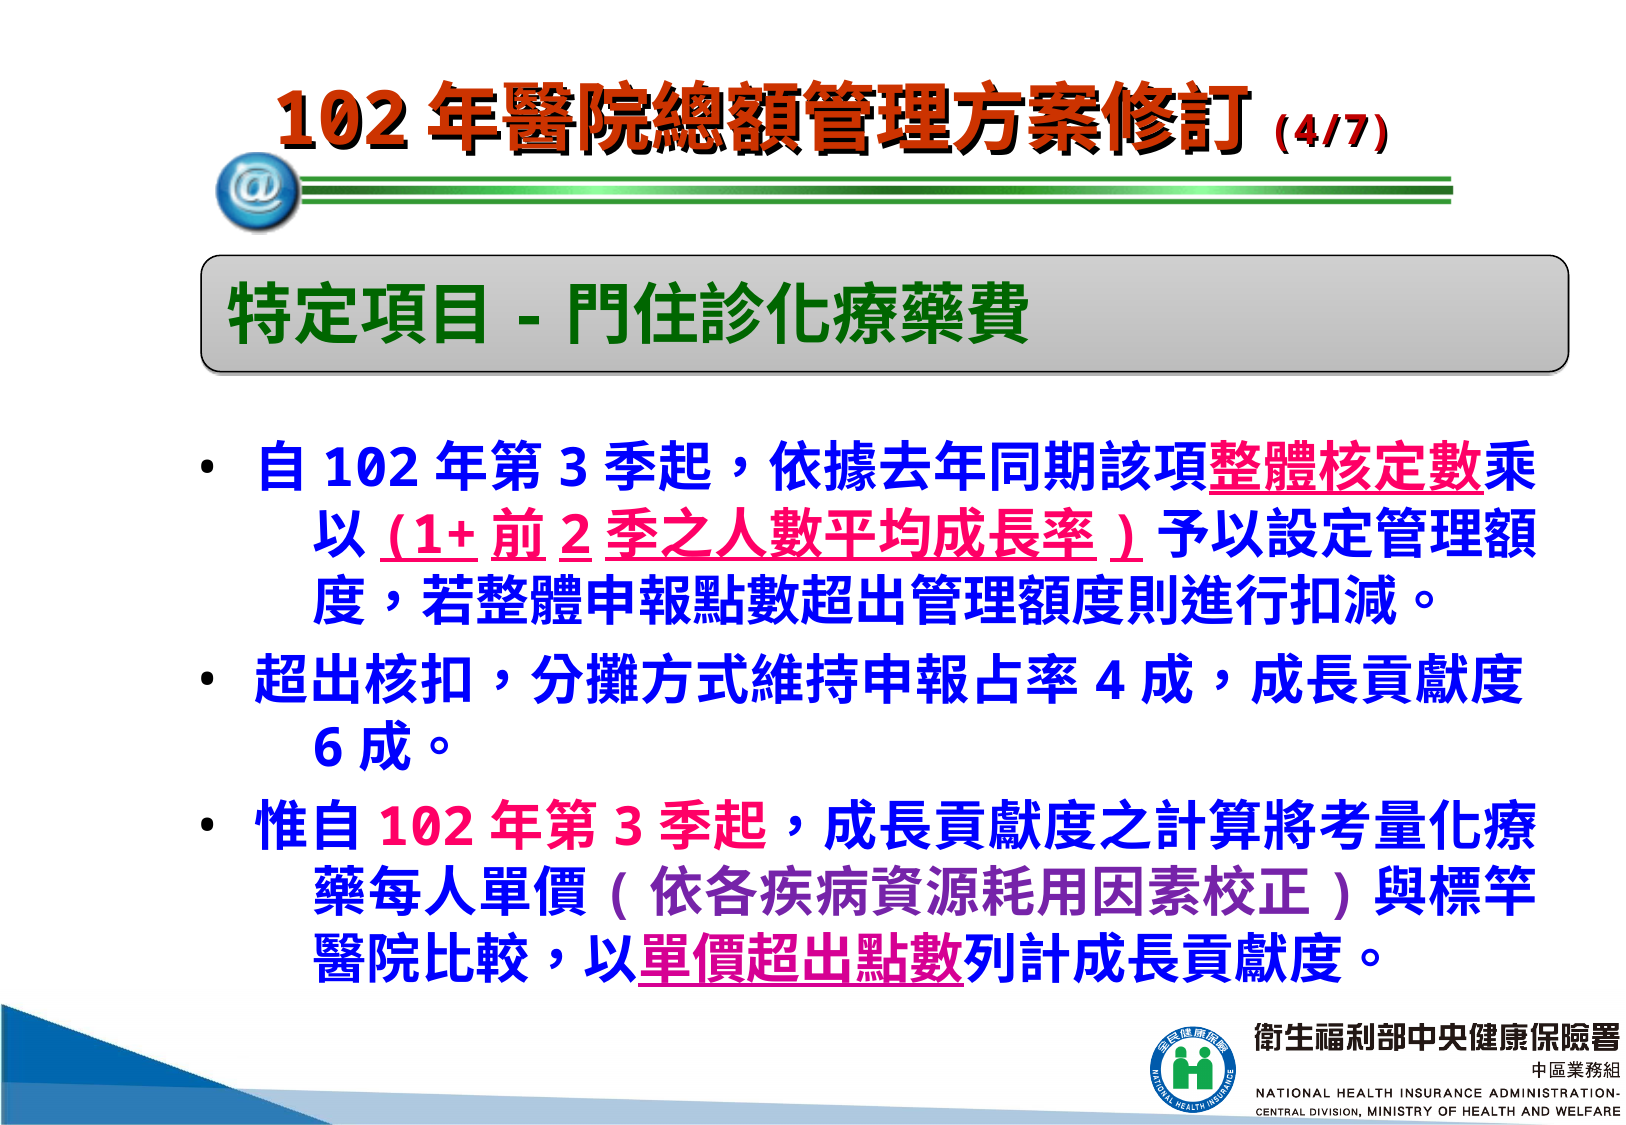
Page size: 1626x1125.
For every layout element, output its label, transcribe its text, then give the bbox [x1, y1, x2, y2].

text_box 自102年第3季起，依據去年同期該項整體核定數乘以(1+前2季之人數平均成長率)予以設定管理額度，若整體申報點數超出管理額度則進行扣減。 超出核扣，分攤方式維持申報占率4成，成長貢獻度6成。 惟自102年第3季起，成長貢獻度之計算將考量化療藥每人單價(依各疾病資源耗用因素校正)與標竿醫院比較，以單價超出點數列計成長貢獻度。 [150, 425, 1569, 969]
title 102年醫院總額管理方案修訂(4/7) [257, 42, 1557, 188]
text_box 特定項目-門住診化療藥費 [201, 255, 1569, 372]
text_box [174, 31, 1582, 219]
